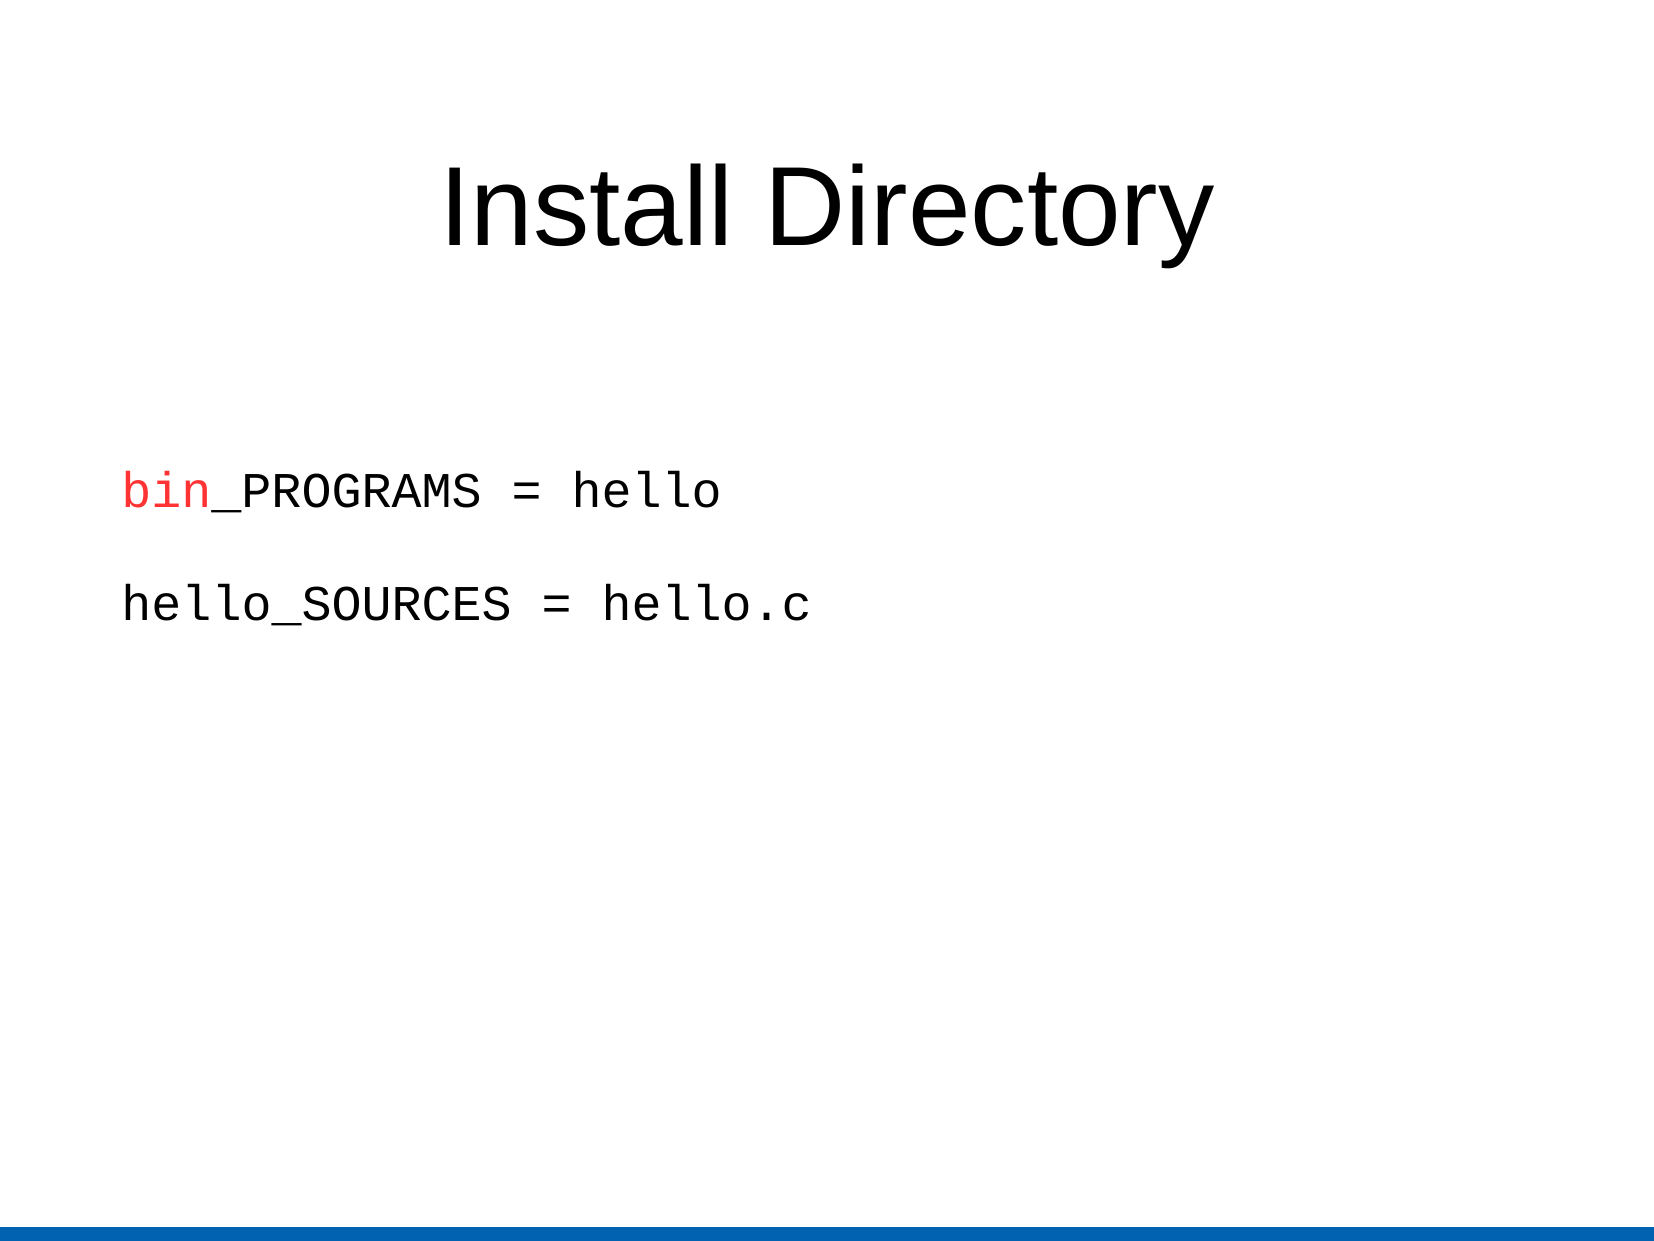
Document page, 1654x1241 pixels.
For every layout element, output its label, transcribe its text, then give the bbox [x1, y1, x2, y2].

title Install Directory [121, 102, 1533, 311]
subtitle bin_PROGRAMS = hello hello_SOURCES = hello.c [121, 344, 1533, 1127]
